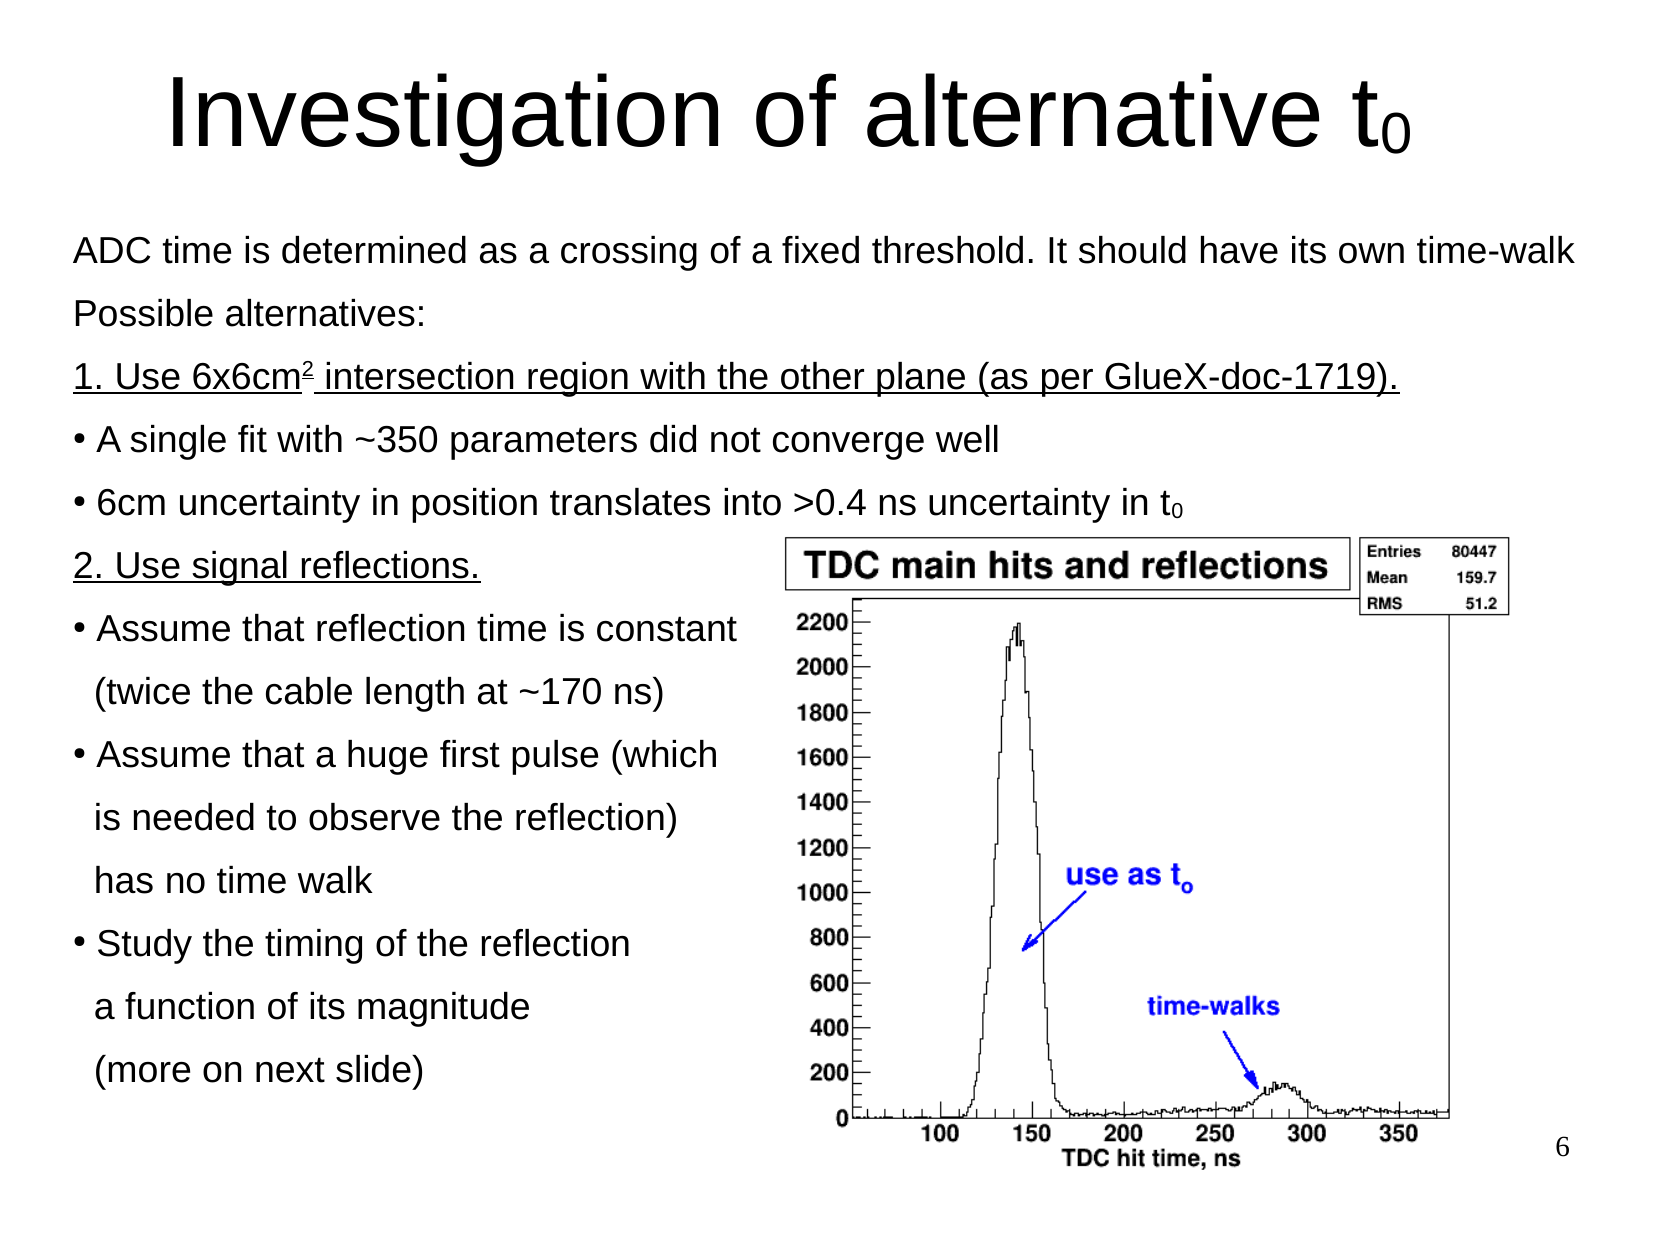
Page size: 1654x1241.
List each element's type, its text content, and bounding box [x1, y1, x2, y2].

text_box ADC time is determined as a crossing of a fixed threshold. It should have its own time-walk Possible alternatives: 1. Use 6x6cm2 intersection region with the other plane (as per GlueX-doc-1719). A single fit with ~350 parameters did not converge well 6cm uncertainty in position translates into >0.4 ns uncertainty in t0 2. Use signal reflections. Assume that reflection time is constant (twice the cable length at ~170 ns) Assume that a huge first pulse (which is needed to observe the reflection) has no time walk Study the timing of the reflection a function of its magnitude (more on next slide) [58, 201, 1593, 1188]
text_box Investigation of alternative t0 [150, 48, 1457, 211]
picture [774, 531, 1528, 1186]
